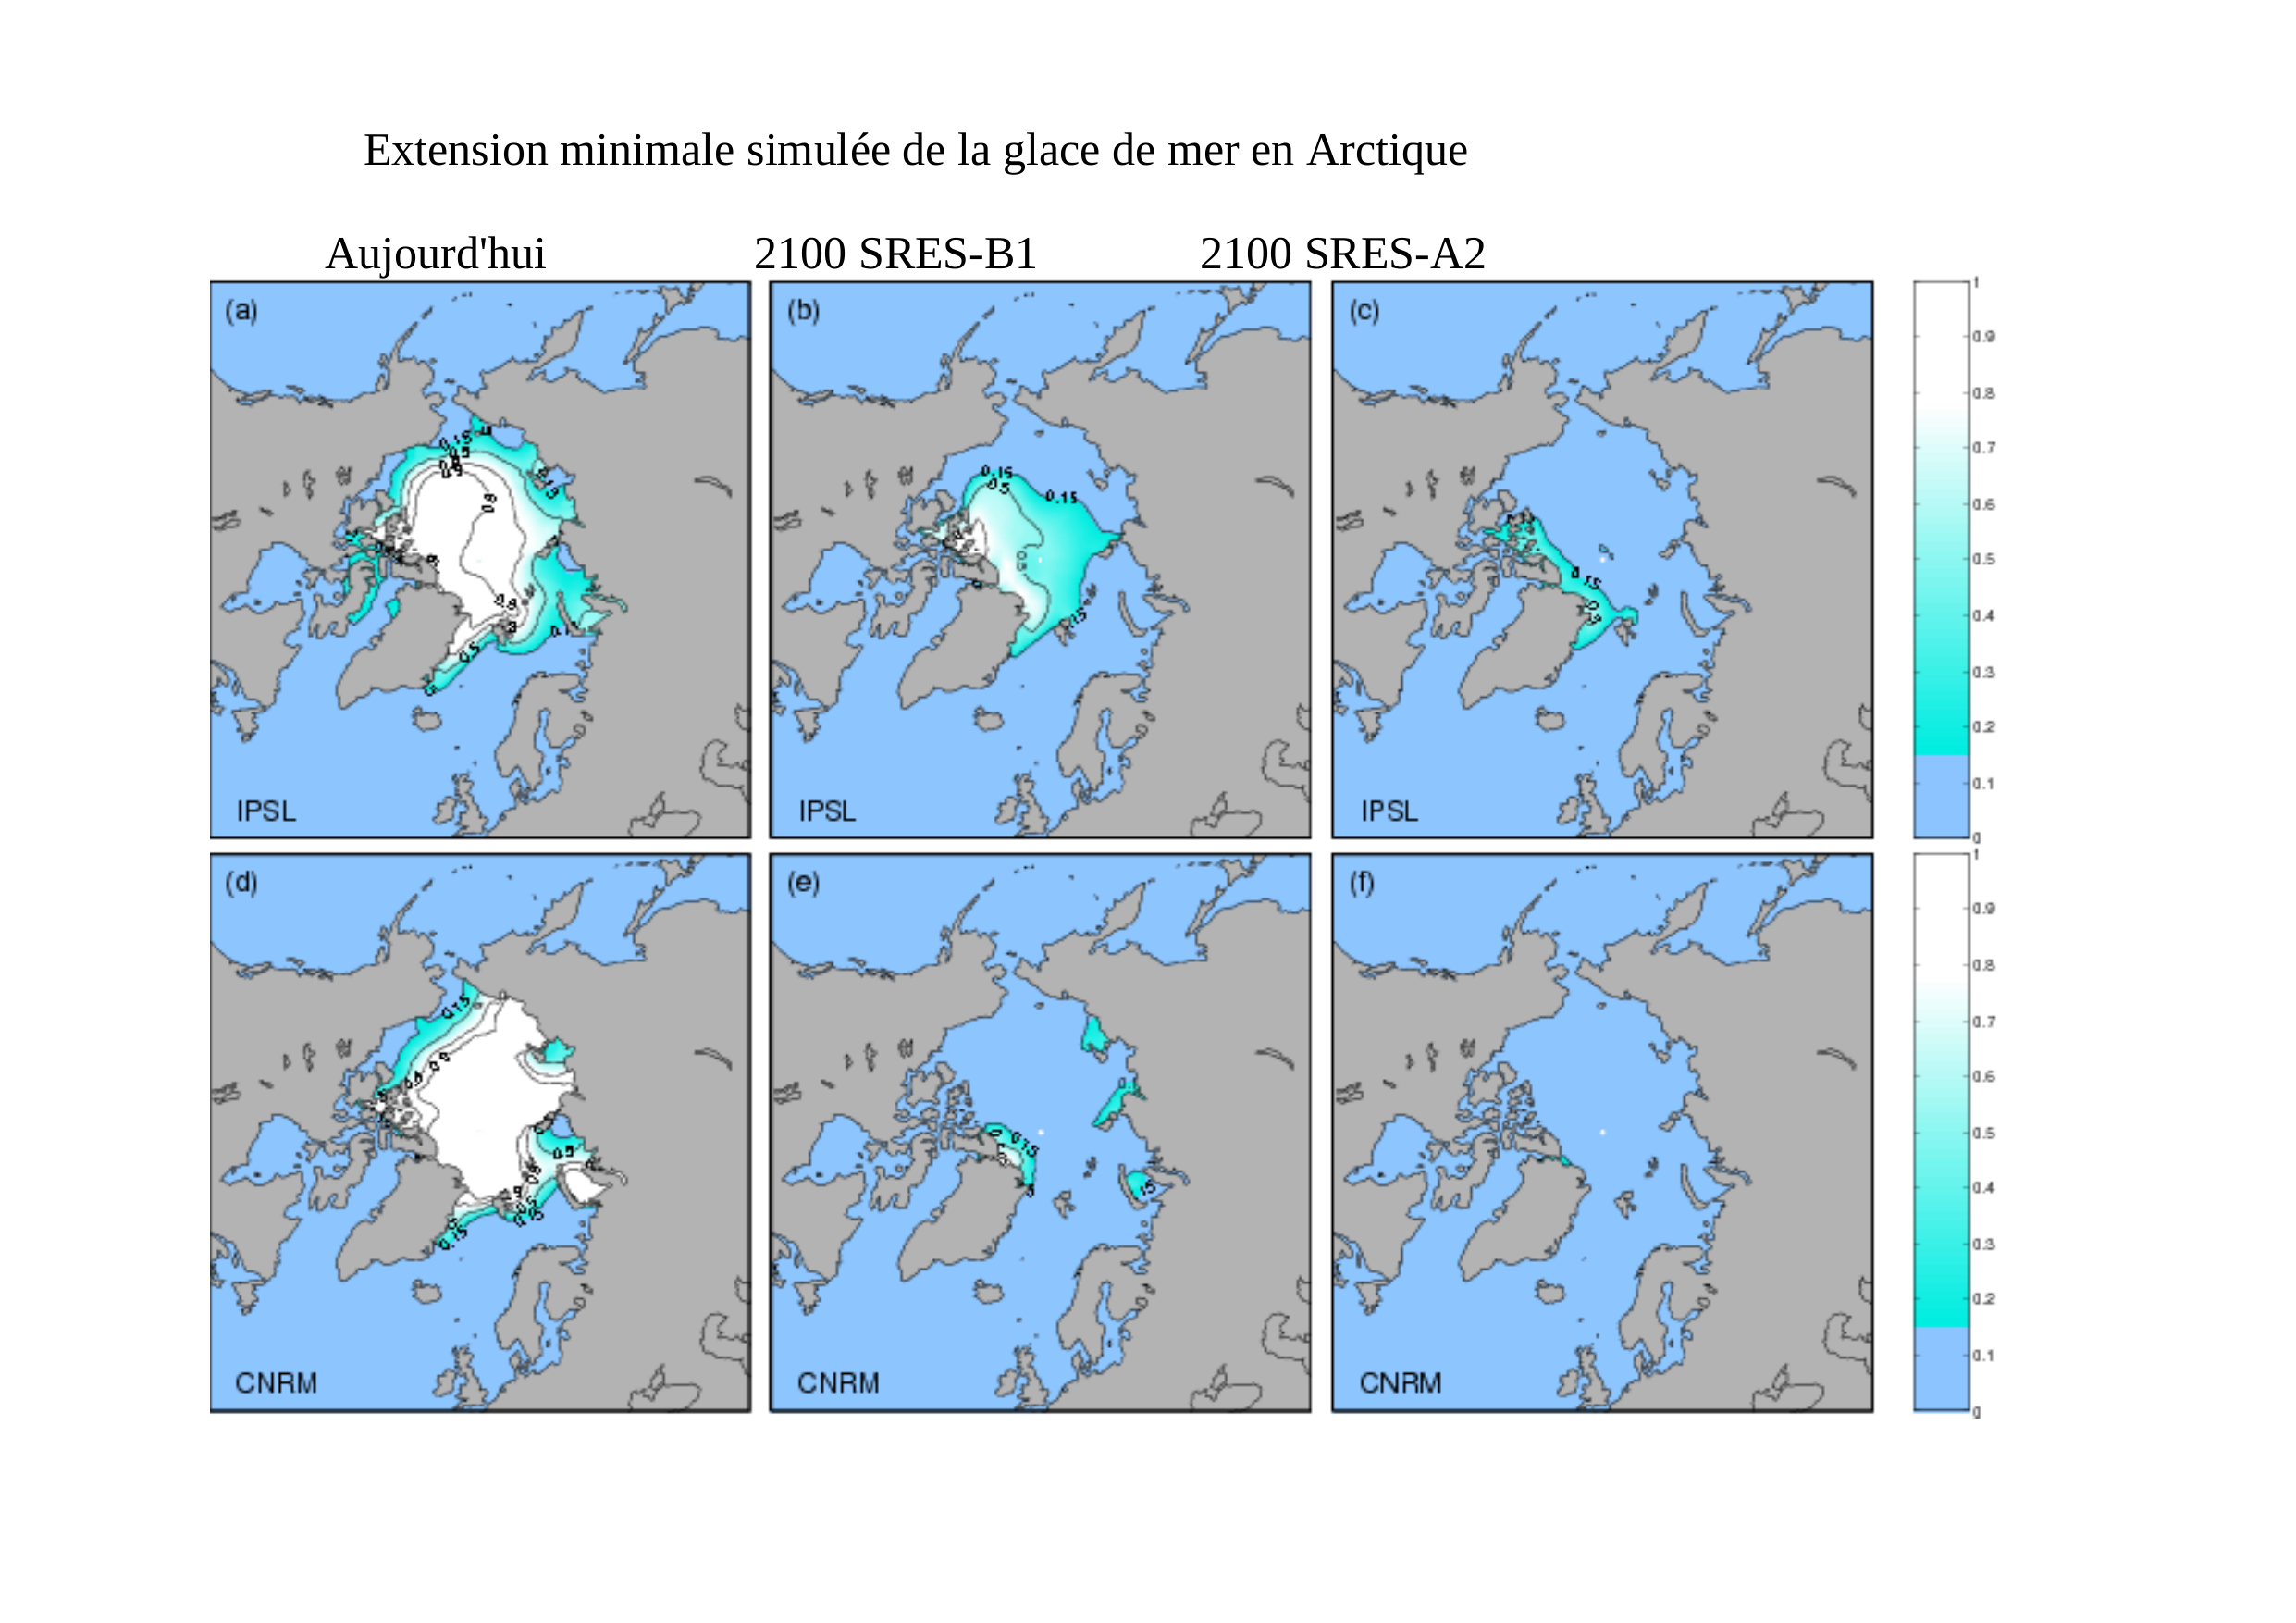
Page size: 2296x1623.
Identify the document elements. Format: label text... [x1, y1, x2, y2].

text_box Extension minimale simulée de la glace de mer en Arctique [364, 121, 1470, 178]
text_box Aujourd'hui 2100 SRES-B1 2100 SRES-A2 [325, 224, 1487, 281]
picture [210, 266, 2001, 1419]
